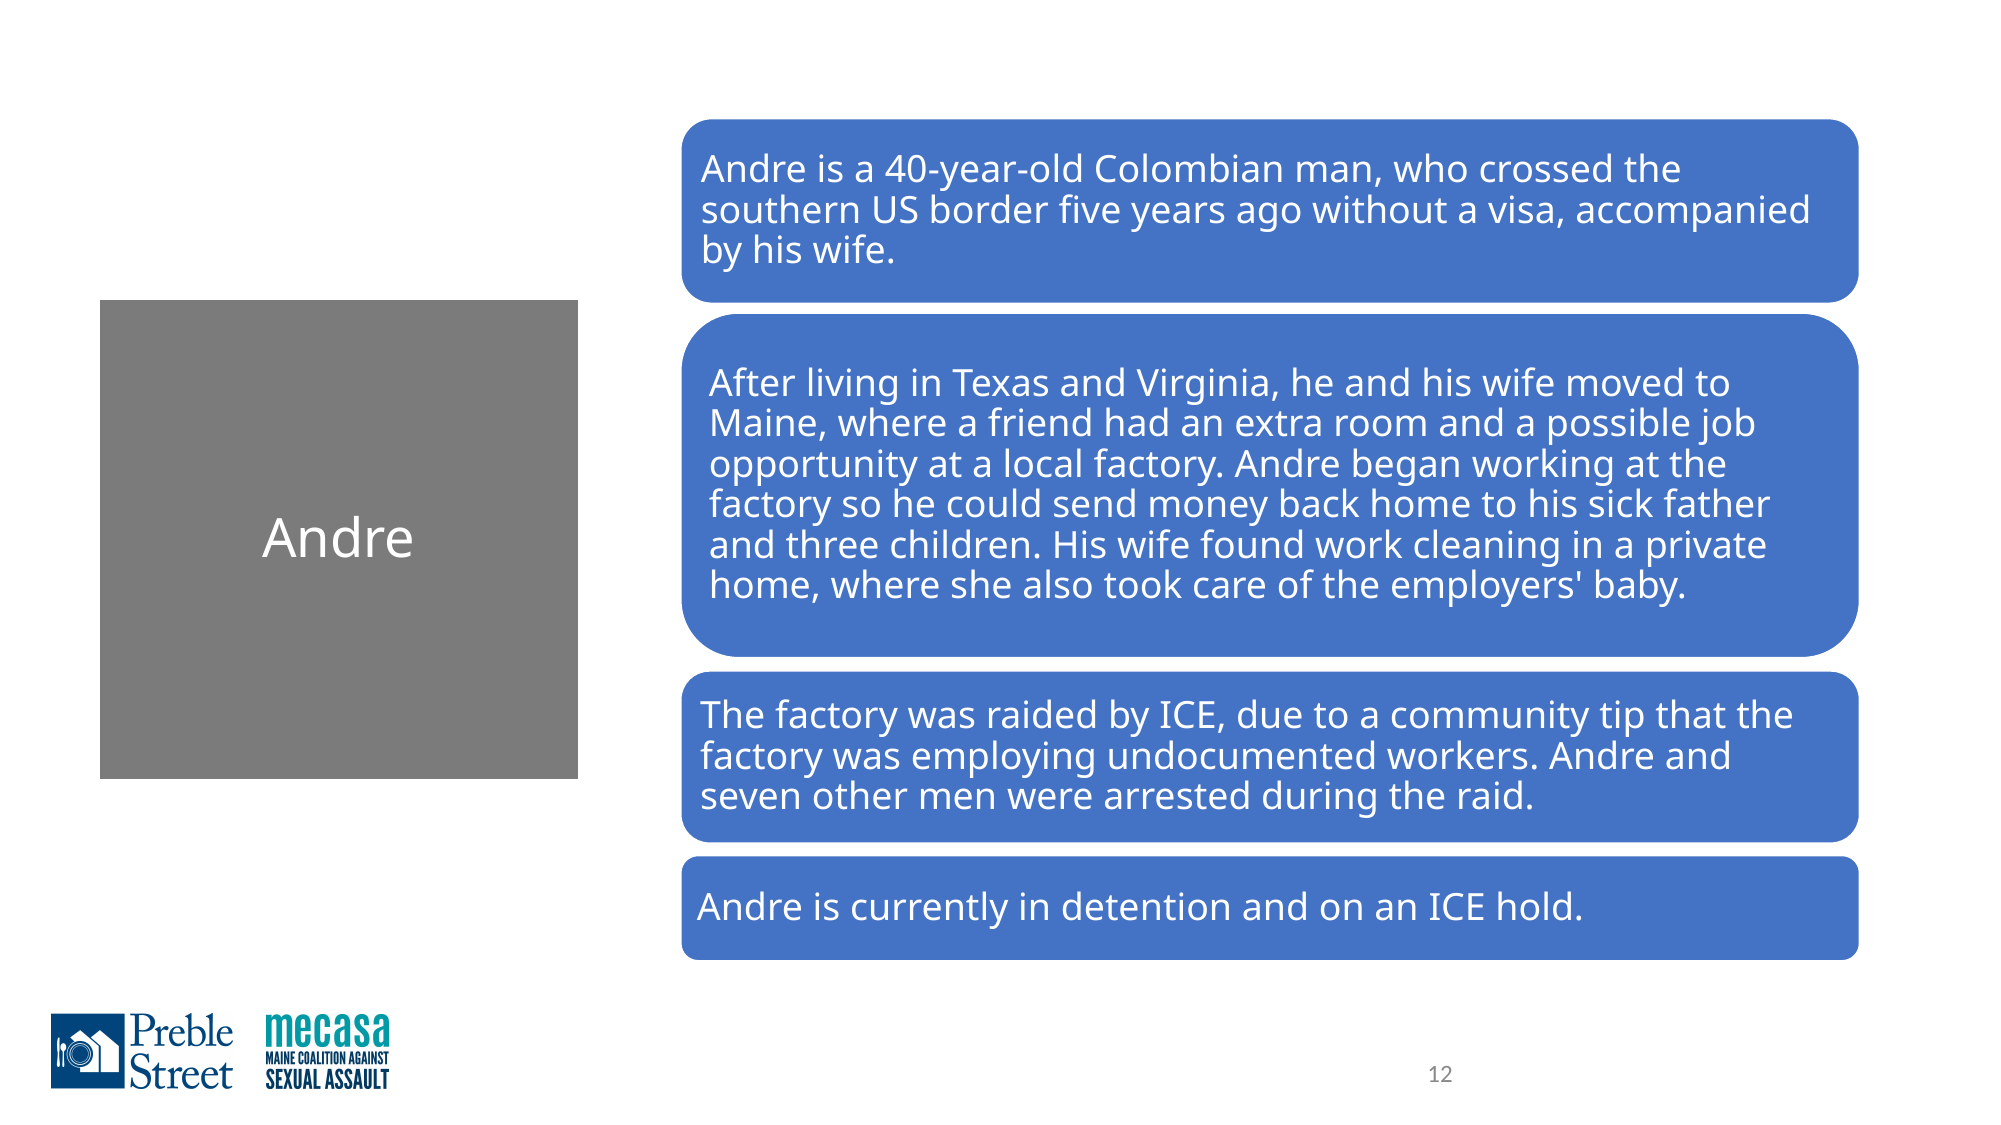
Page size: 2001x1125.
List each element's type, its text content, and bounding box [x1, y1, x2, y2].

text_box The factory was raided by ICE, due to a community tip that the factory was employing undocumented workers. Andre and seven other men were arrested during the raid. [680, 670, 1860, 844]
text_box Andre is currently in detention and on an ICE hold. [680, 855, 1860, 962]
title Andre [113, 314, 564, 765]
slide_number 12 [1412, 1042, 1863, 1103]
text_box After living in Texas and Virginia, he and his wife moved to Maine, where a friend had an extra room and a possible job opportunity at a local factory. Andre began working at the factory so he could send money back home to his sick father and three children. His wife found work cleaning in a private home, where she also took care of the employers' baby. [680, 312, 1860, 658]
text_box Andre is a 40-year-old Colombian man, who crossed the southern US border five years ago without a visa, accompanied by his wife. [680, 118, 1860, 304]
